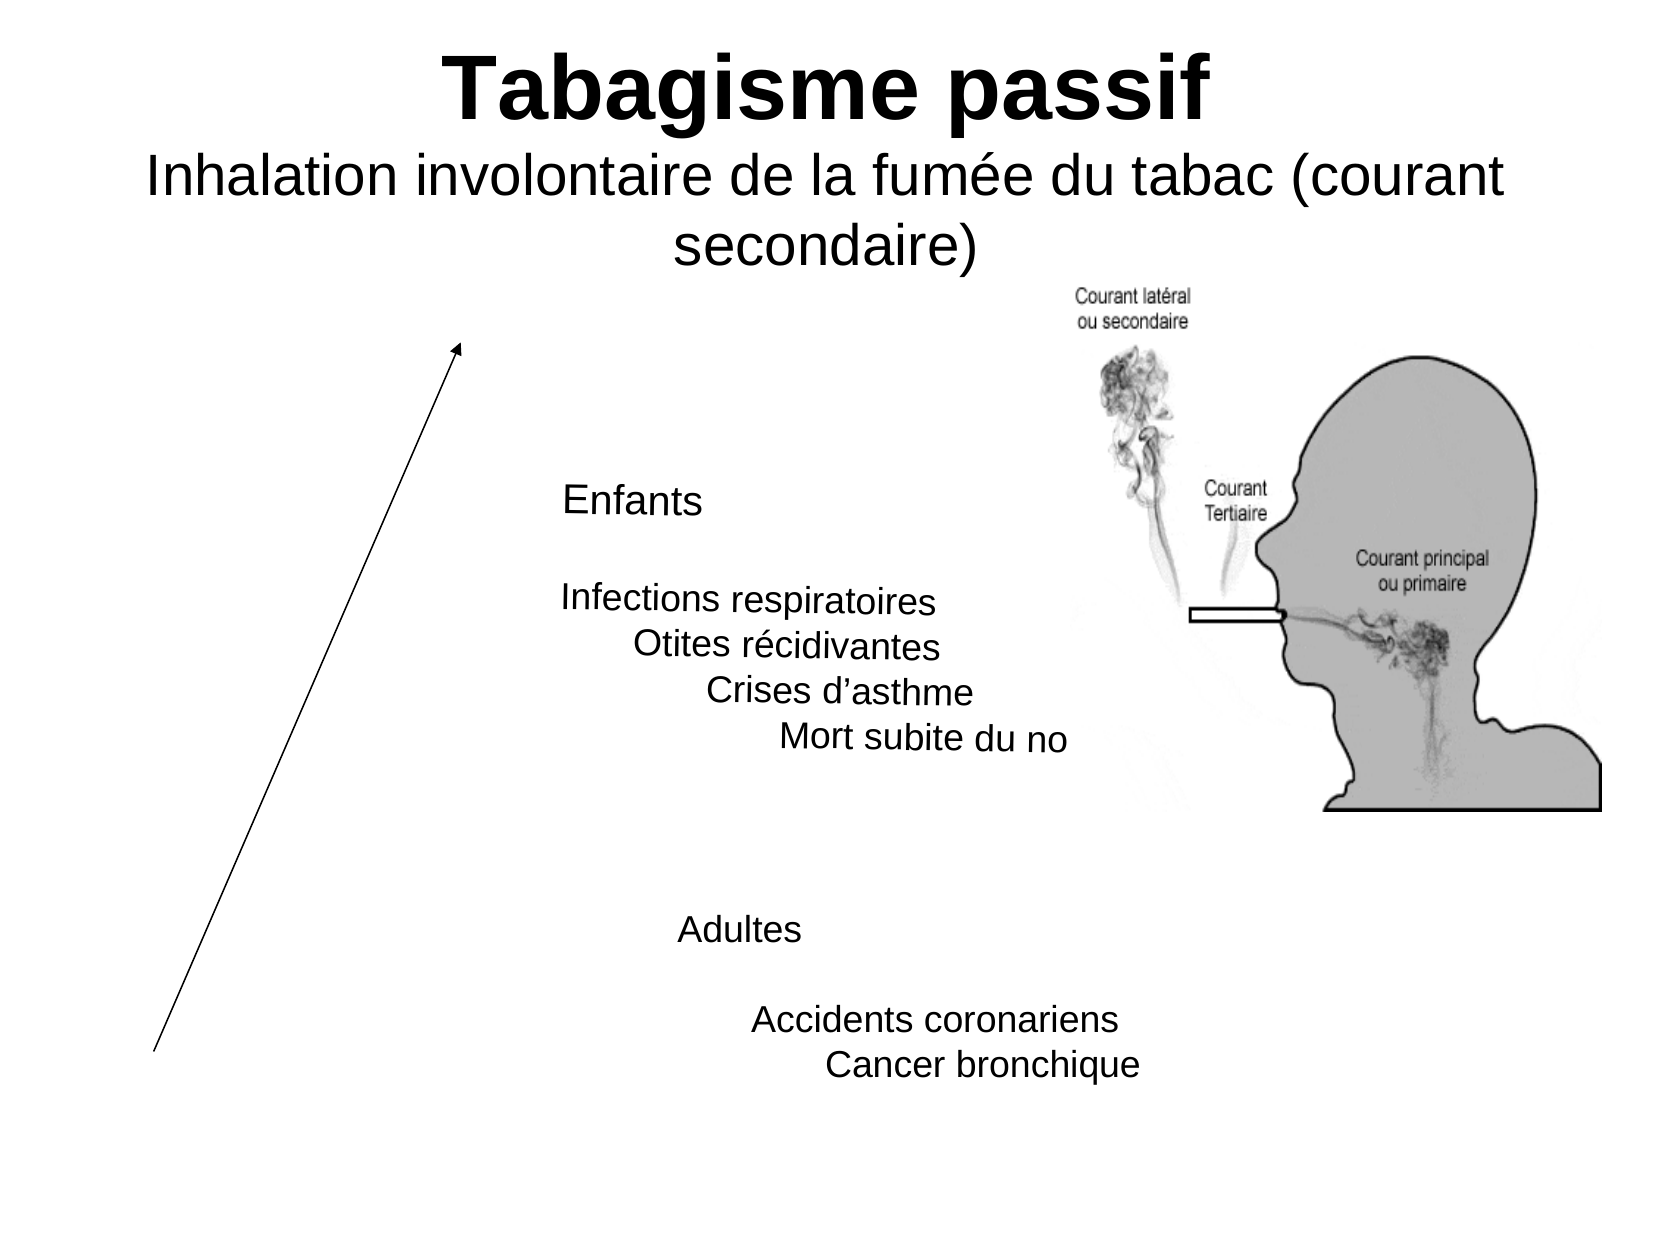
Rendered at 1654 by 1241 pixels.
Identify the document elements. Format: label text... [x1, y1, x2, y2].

text_box Tabagisme passif Inhalation involontaire de la fumée du tabac (courant secondaire) [82, 27, 1571, 278]
text_box Adultes Accidents coronariens Cancer bronchique [662, 897, 1156, 1138]
picture [1070, 277, 1602, 812]
text_box Enfants Infections respiratoires Otites récidivantes Crises d’asthme Mort subite du nourrisson [542, 464, 1070, 769]
